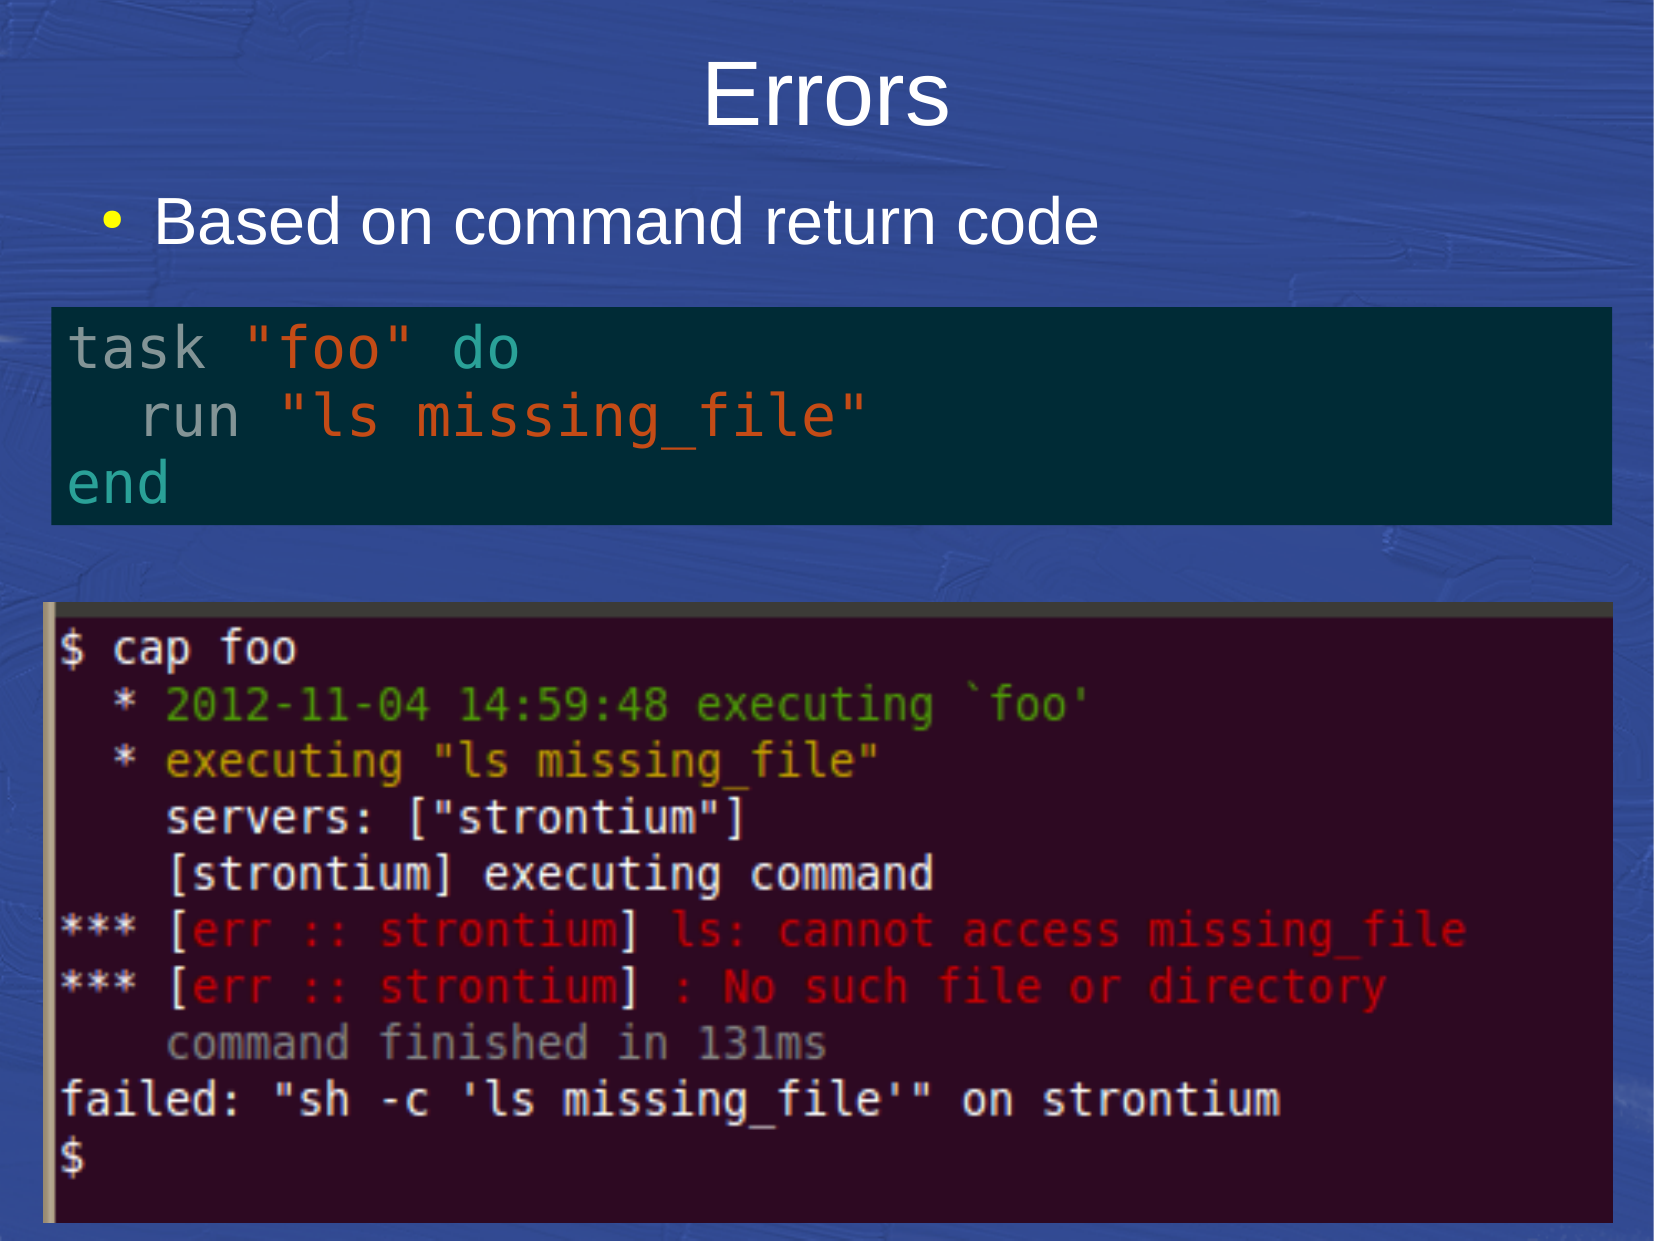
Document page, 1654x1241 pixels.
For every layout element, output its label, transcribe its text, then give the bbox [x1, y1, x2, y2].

title Errors [82, 0, 1571, 183]
list Based on command return code [82, 183, 1571, 296]
text_box task "foo" do run "ls missing_file" end [51, 307, 1613, 526]
picture [0, 0, 1654, 1241]
